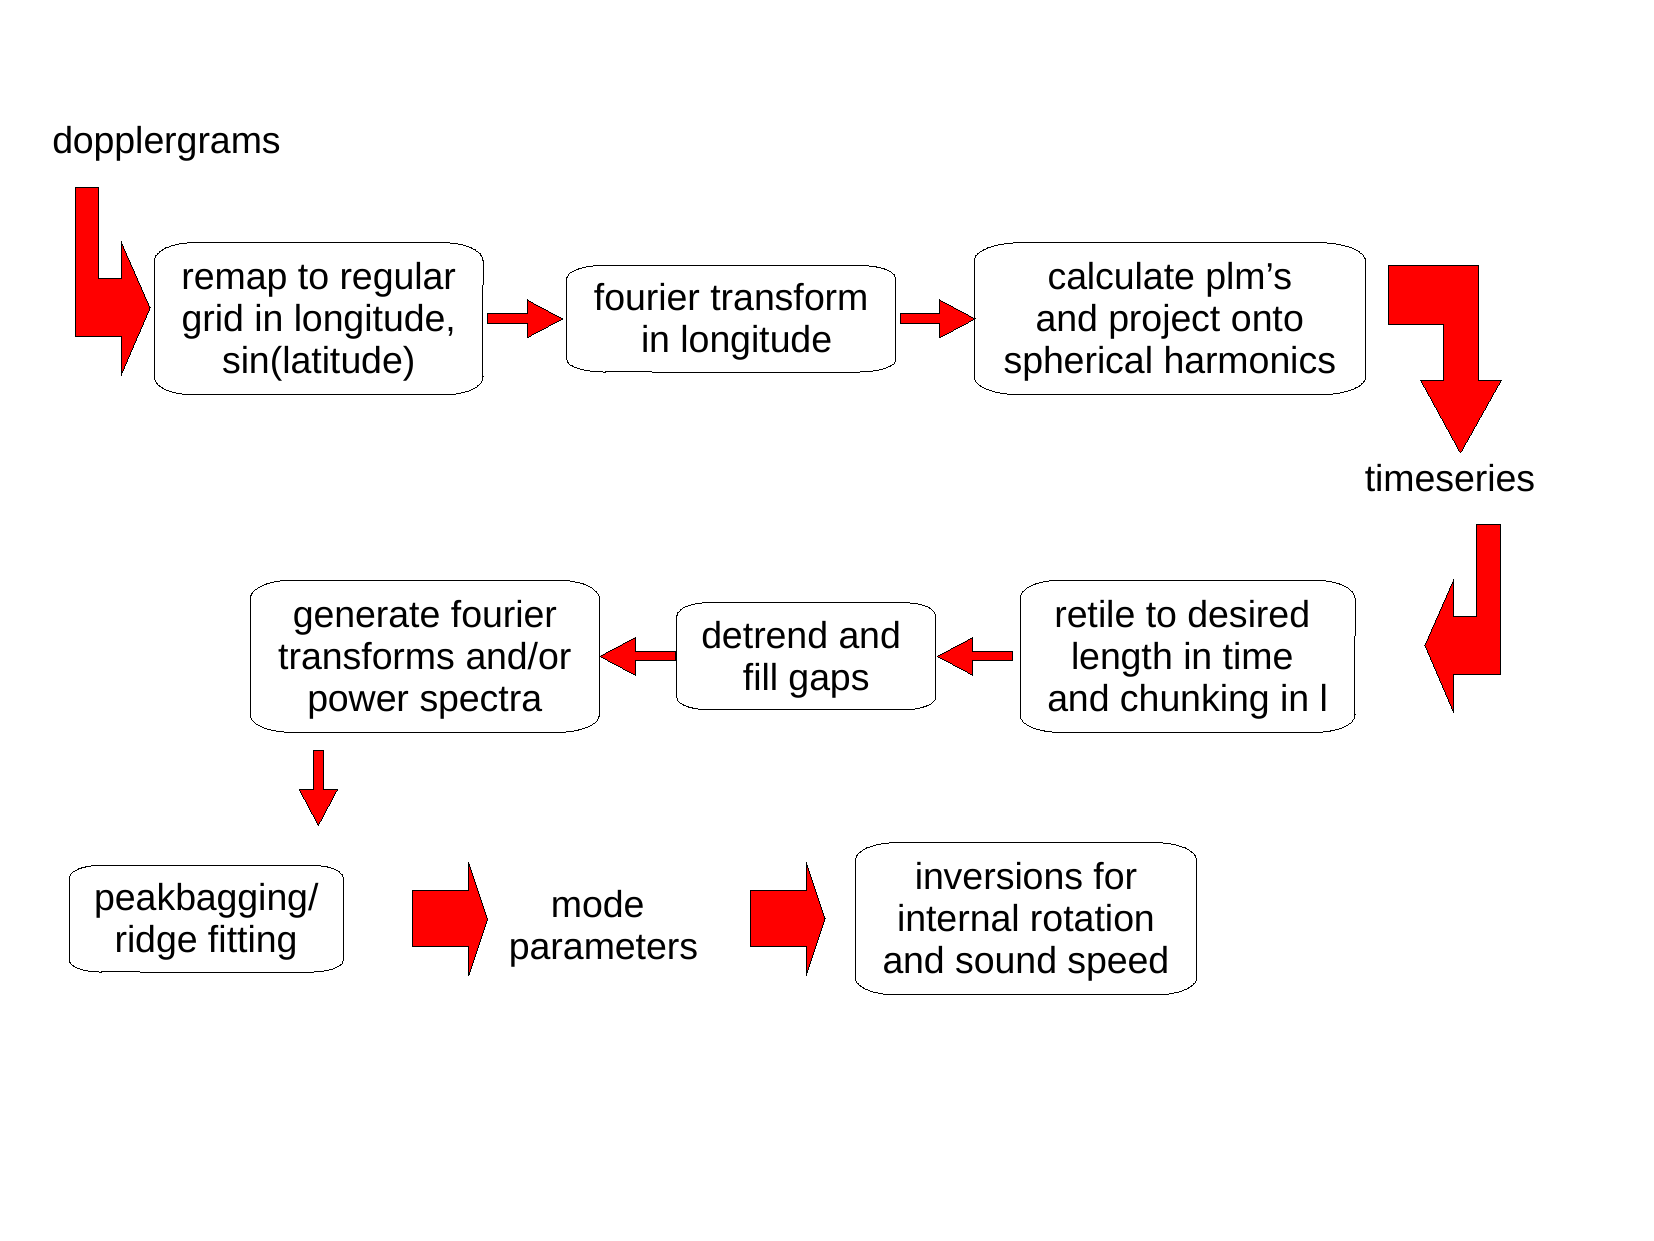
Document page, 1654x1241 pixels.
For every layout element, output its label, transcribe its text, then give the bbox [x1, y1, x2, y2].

text_box [599, 637, 676, 676]
text_box [299, 750, 338, 826]
text_box mode parameters [494, 876, 714, 976]
text_box [1424, 524, 1501, 713]
text_box [900, 299, 976, 338]
text_box calculate plm’s and project onto spherical harmonics [974, 242, 1366, 395]
text_box generate fourier transforms and/or power spectra [250, 580, 600, 733]
text_box dopplergrams [37, 112, 301, 170]
text_box fourier transform in longitude [566, 265, 896, 373]
text_box detrend and fill gaps [676, 602, 936, 710]
text_box [412, 862, 488, 976]
text_box [750, 862, 826, 976]
text_box [937, 637, 1013, 676]
text_box peakbagging/ ridge fitting [69, 865, 344, 973]
text_box retile to desired length in time and chunking in l [1020, 580, 1356, 733]
text_box timeseries [1350, 450, 1576, 507]
text_box inversions for internal rotation and sound speed [855, 842, 1197, 995]
text_box [487, 299, 563, 338]
text_box [75, 187, 151, 376]
text_box [1388, 265, 1502, 450]
text_box remap to regular grid in longitude, sin(latitude) [154, 242, 484, 395]
